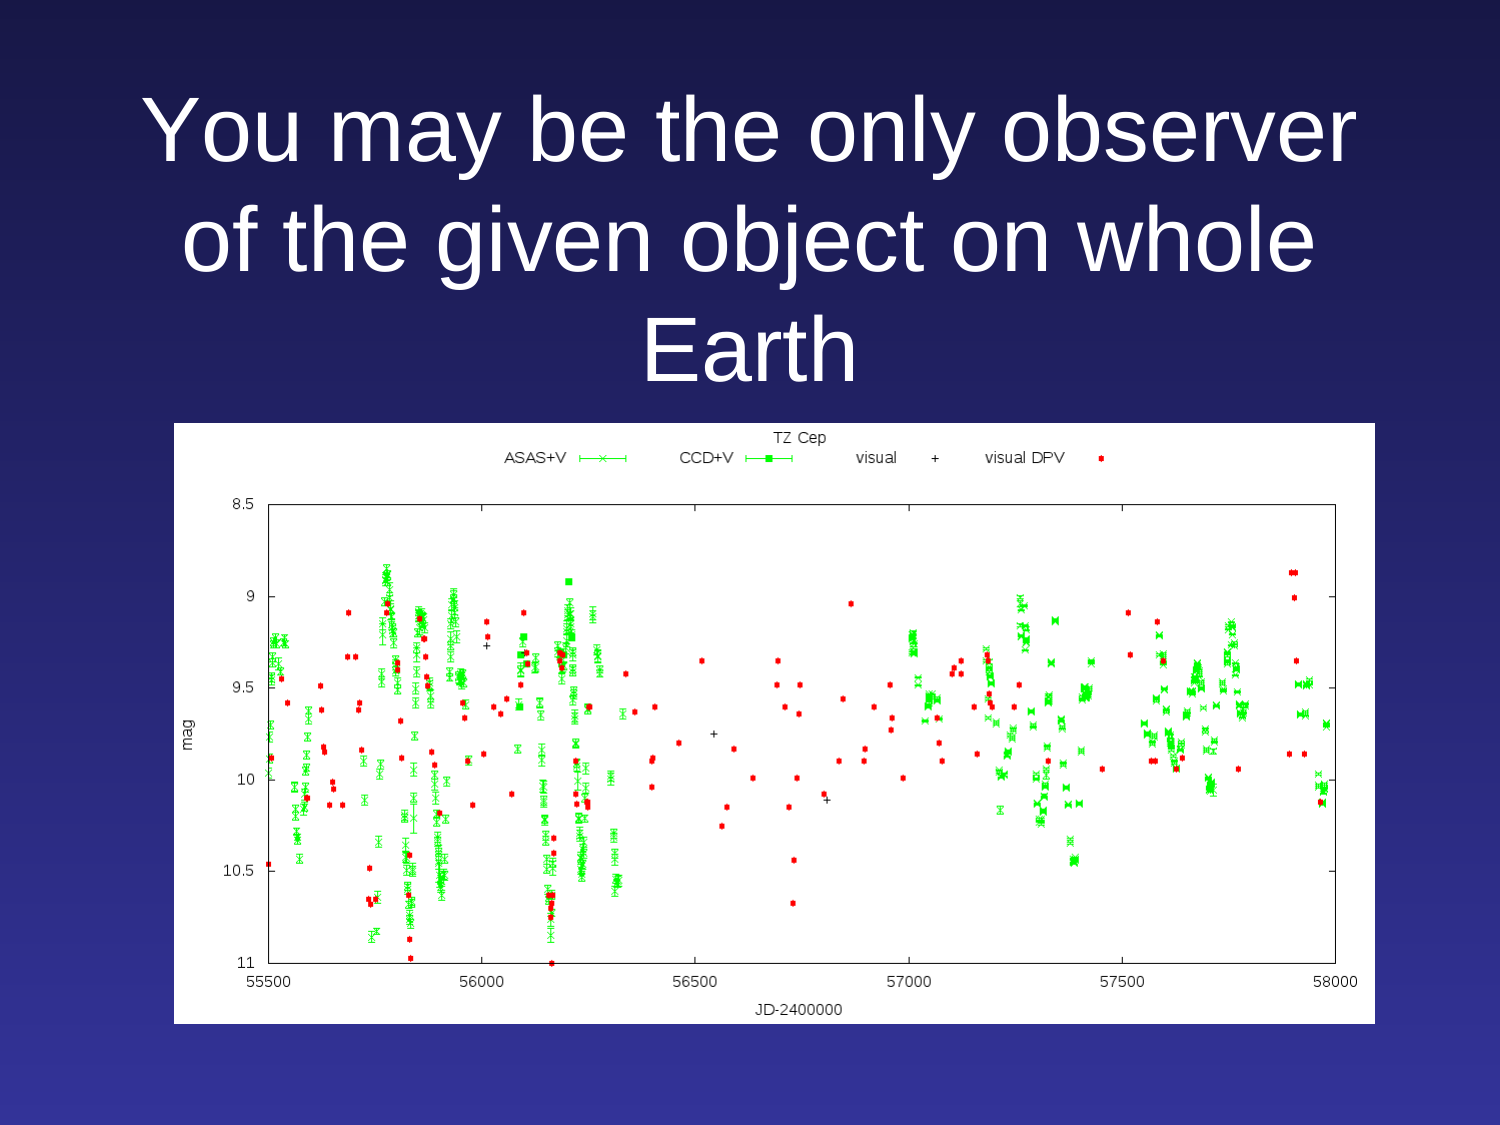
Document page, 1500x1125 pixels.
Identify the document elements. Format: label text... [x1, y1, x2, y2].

title You may be the only observer of the given object on whole Earth [112, 141, 1388, 329]
picture [174, 423, 1375, 1024]
